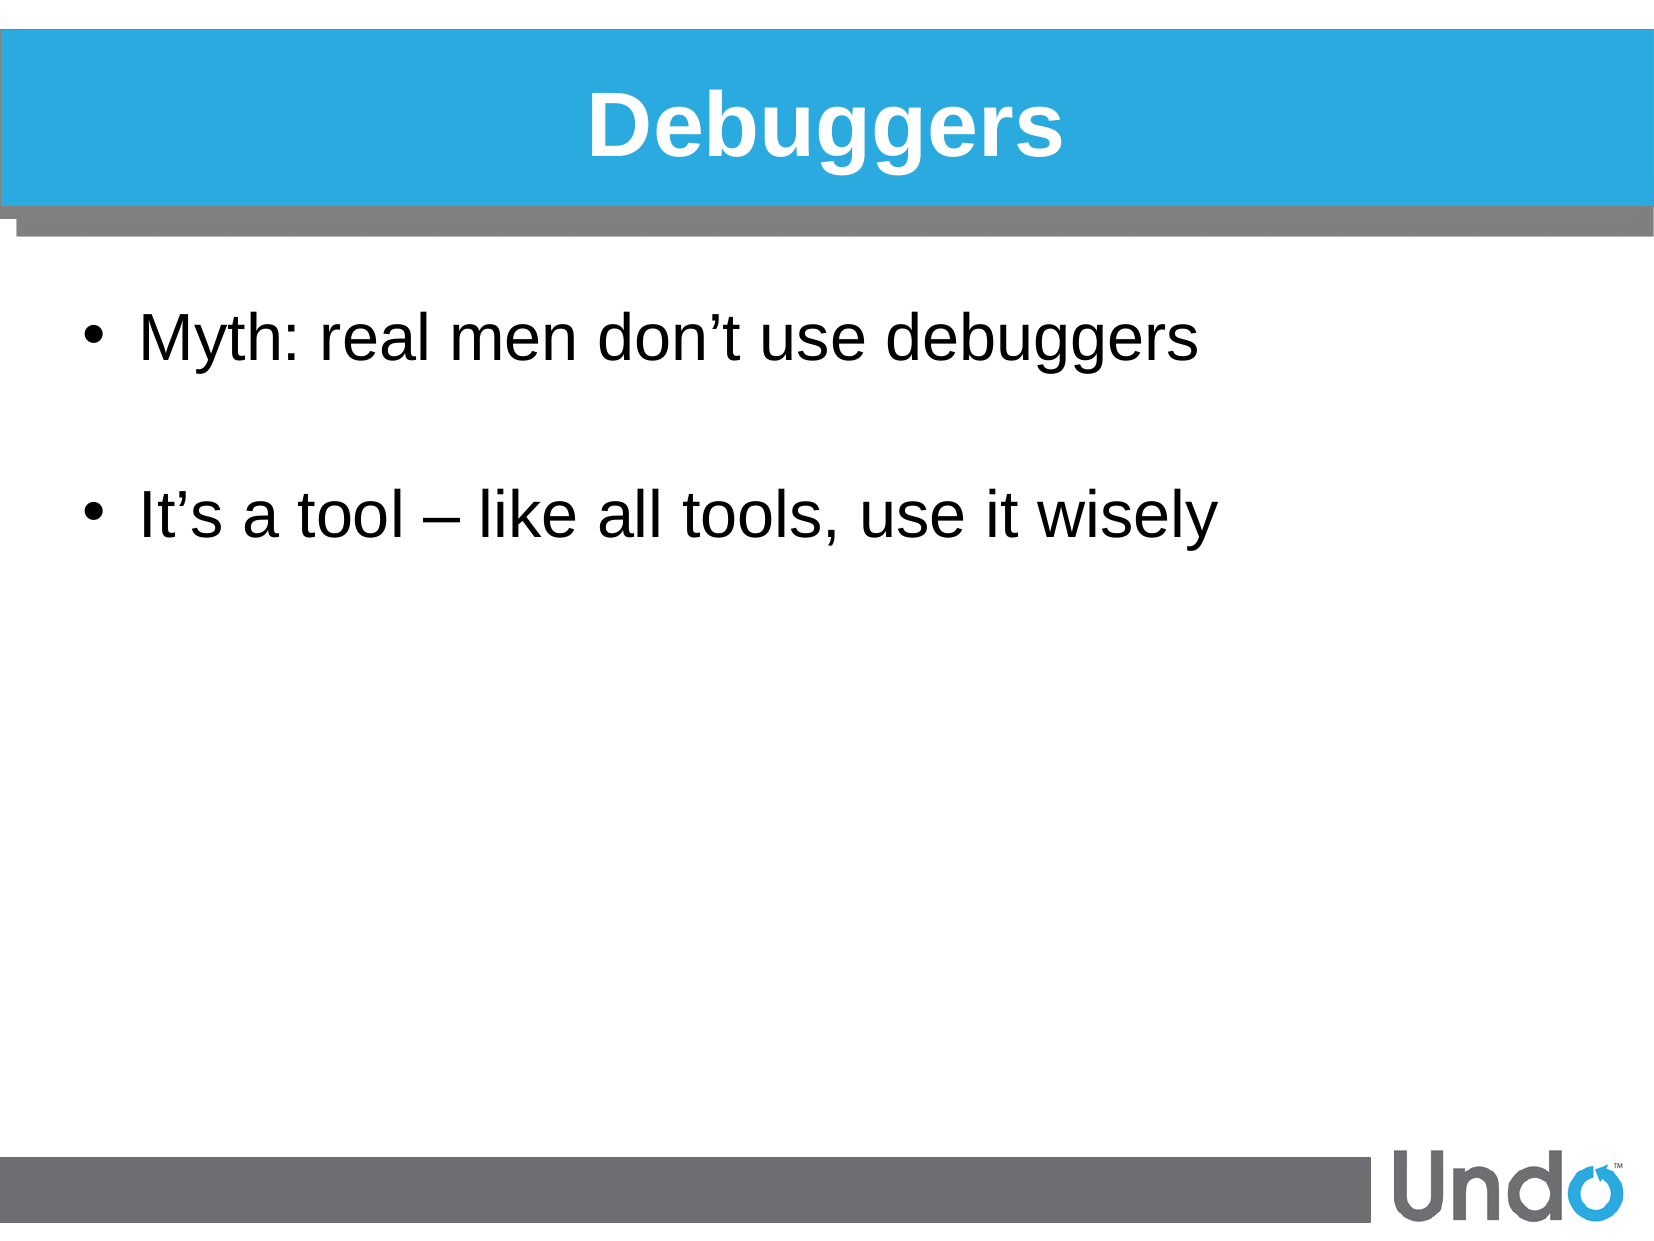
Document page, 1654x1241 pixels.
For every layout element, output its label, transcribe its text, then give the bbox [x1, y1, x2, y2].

picture [1571, 1150, 1624, 1223]
title Debuggers [82, 14, 1571, 221]
list Myth: real men don’t use debuggers It’s a tool – like all tools, use it wisely [82, 290, 1571, 1241]
